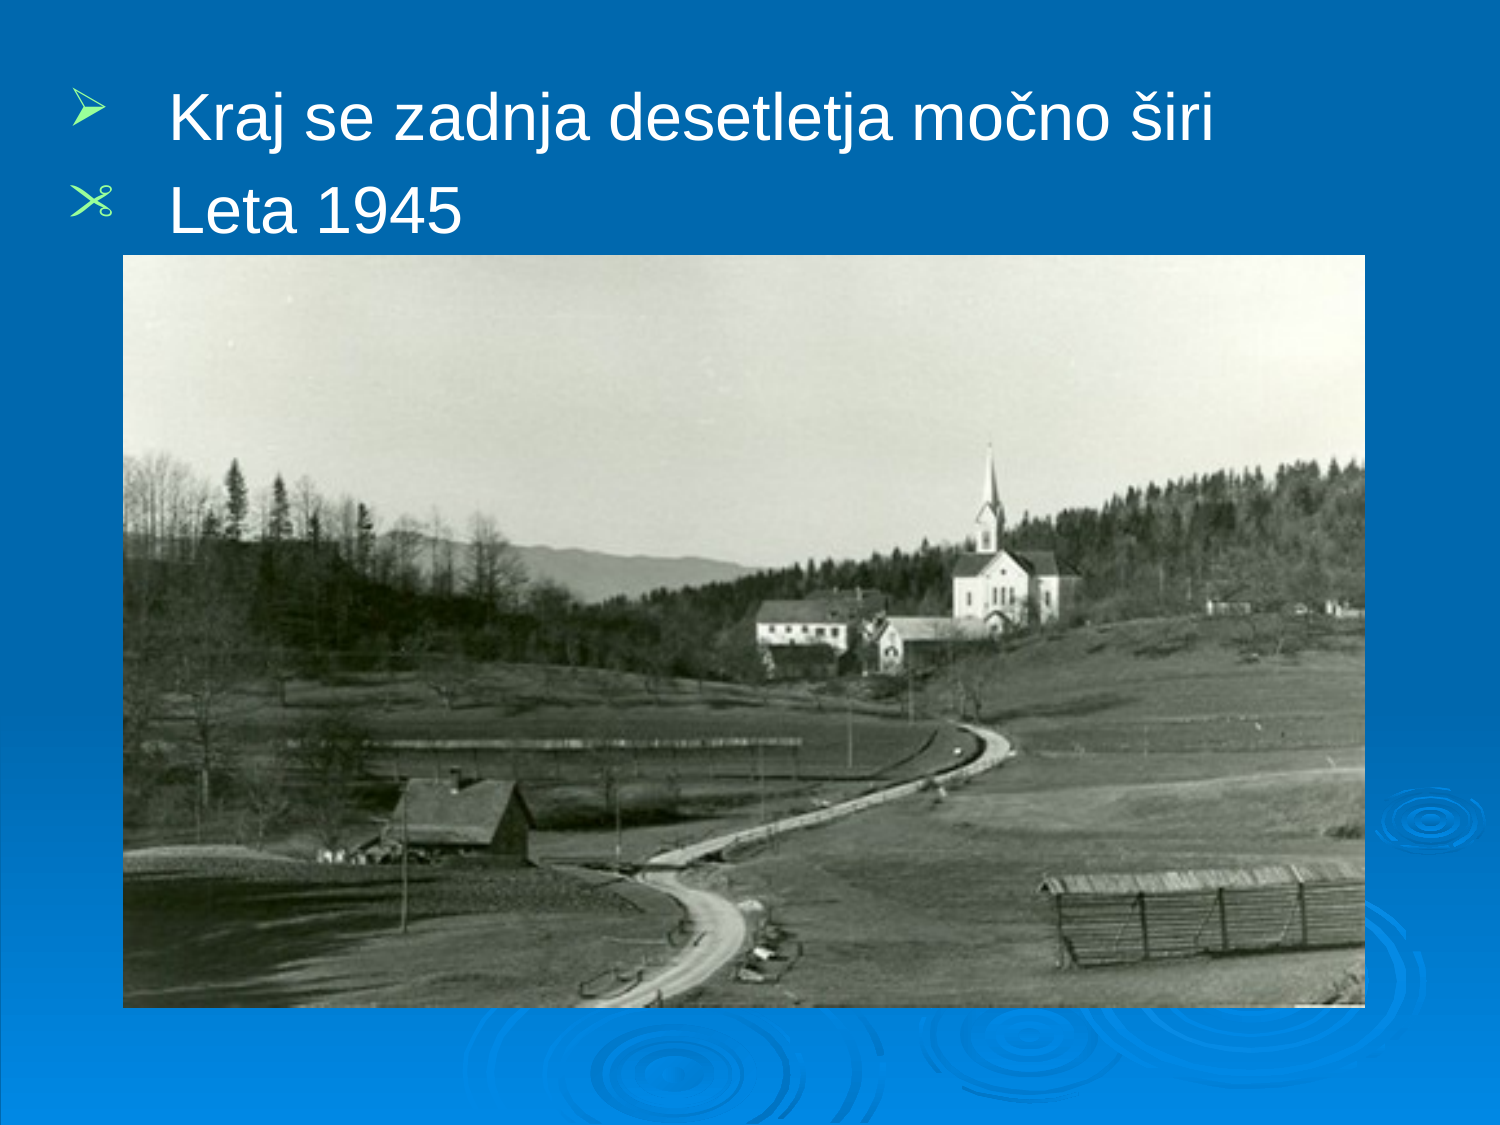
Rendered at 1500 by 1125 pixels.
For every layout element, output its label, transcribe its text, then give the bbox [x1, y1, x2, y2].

picture [123, 255, 1365, 1009]
list Kraj se zadnja desetletja močno širi Leta 1945 [53, 66, 1404, 809]
